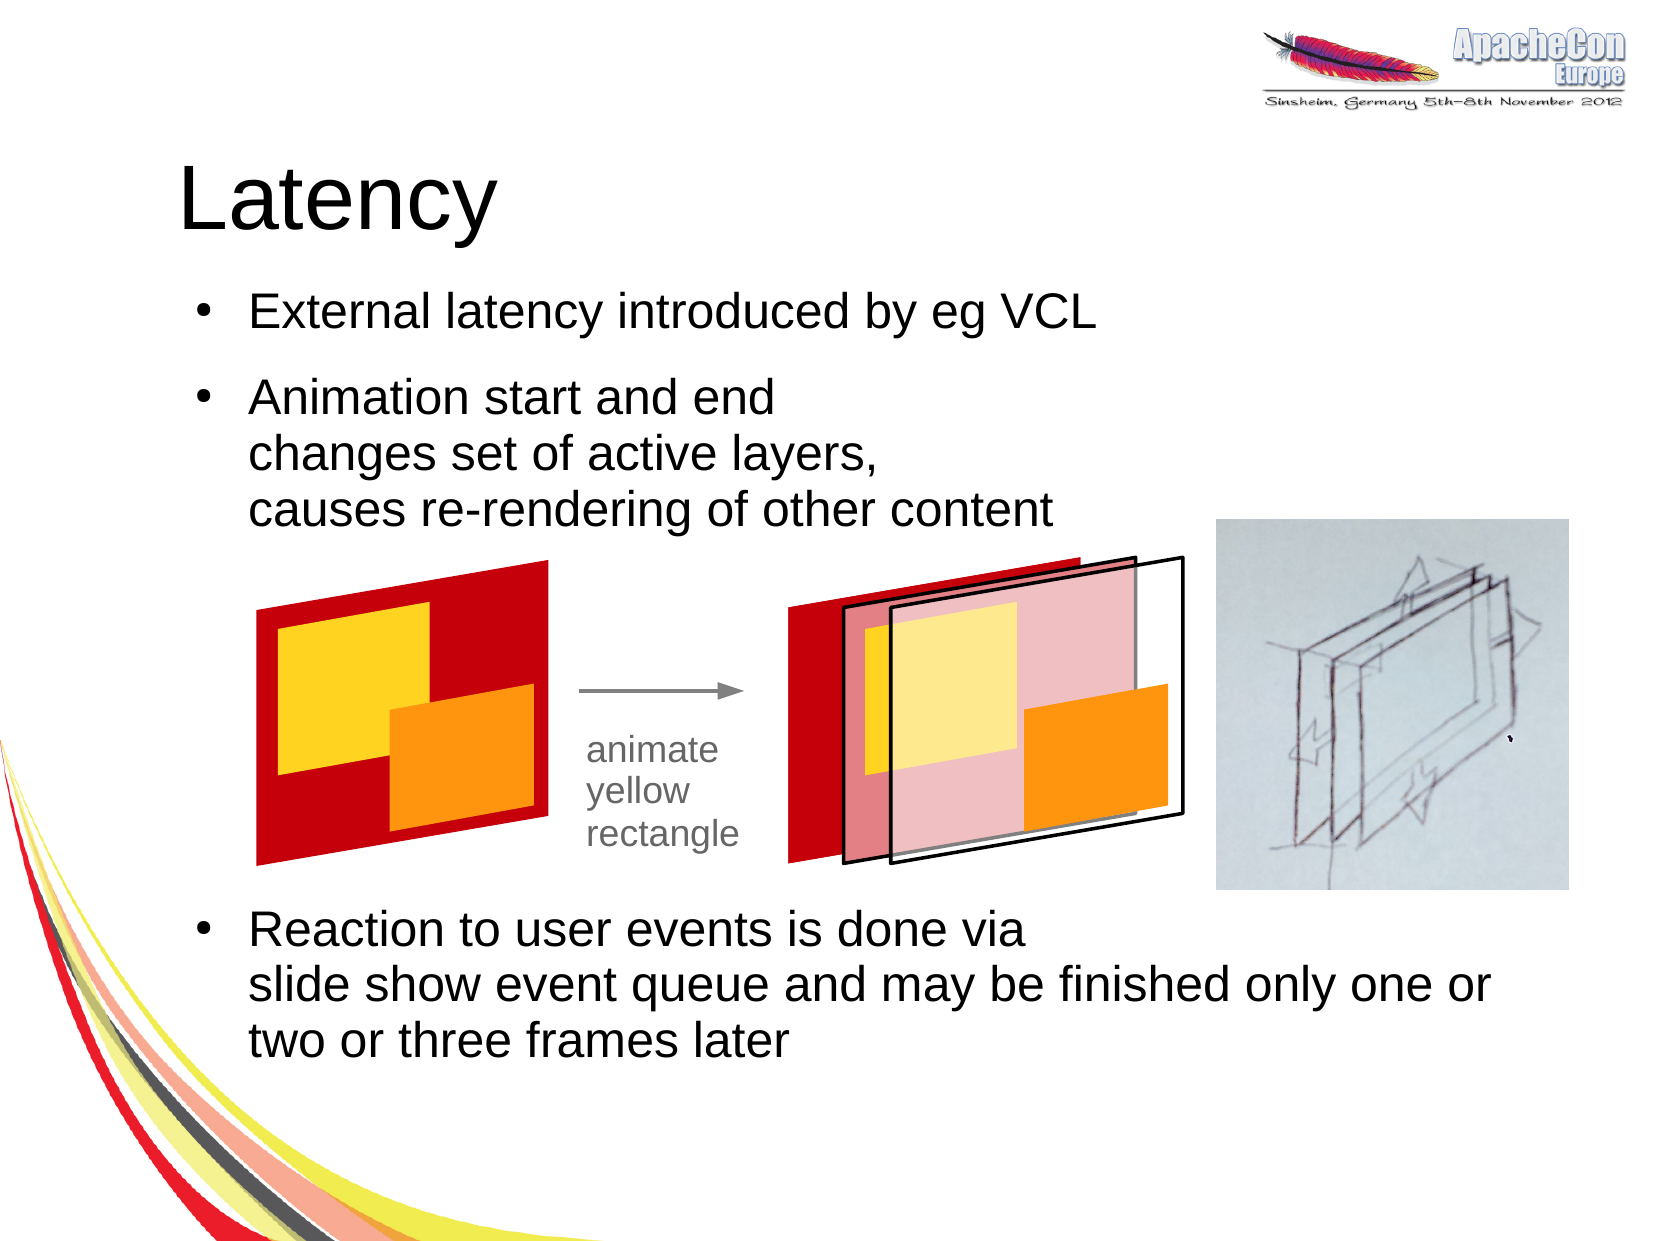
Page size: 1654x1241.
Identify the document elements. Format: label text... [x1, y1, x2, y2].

text_box [256, 559, 549, 866]
title Latency [177, 141, 1536, 254]
text_box animate yellow rectangle [571, 720, 755, 862]
text_box [788, 557, 1183, 864]
picture [0, 0, 1654, 1241]
list External latency introduced by eg VCL Animation start and end changes set of active layers, causes re-rendering of other content Reaction to user events is done via slide show event queue and may be finished only one or two or three frames later [177, 283, 1536, 1069]
